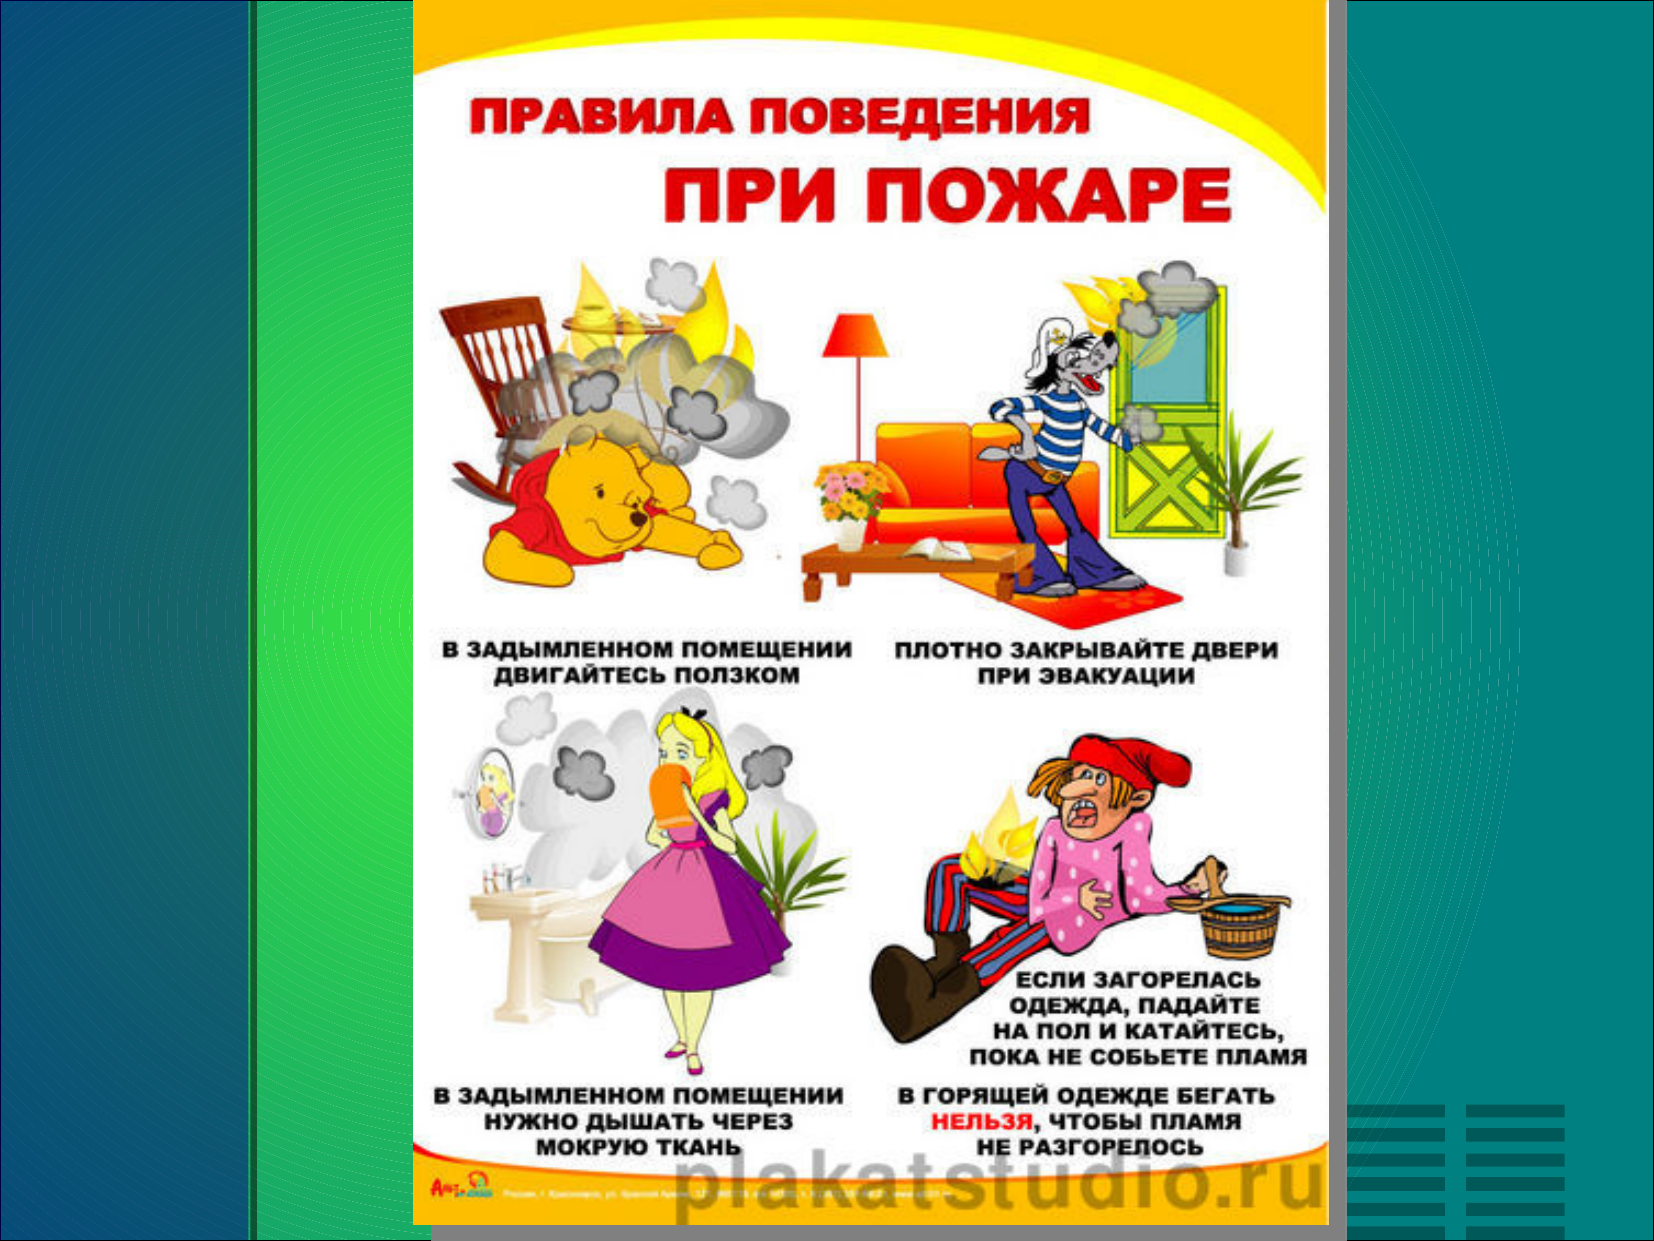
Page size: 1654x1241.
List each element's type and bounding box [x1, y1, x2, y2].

picture [413, 0, 1329, 1225]
